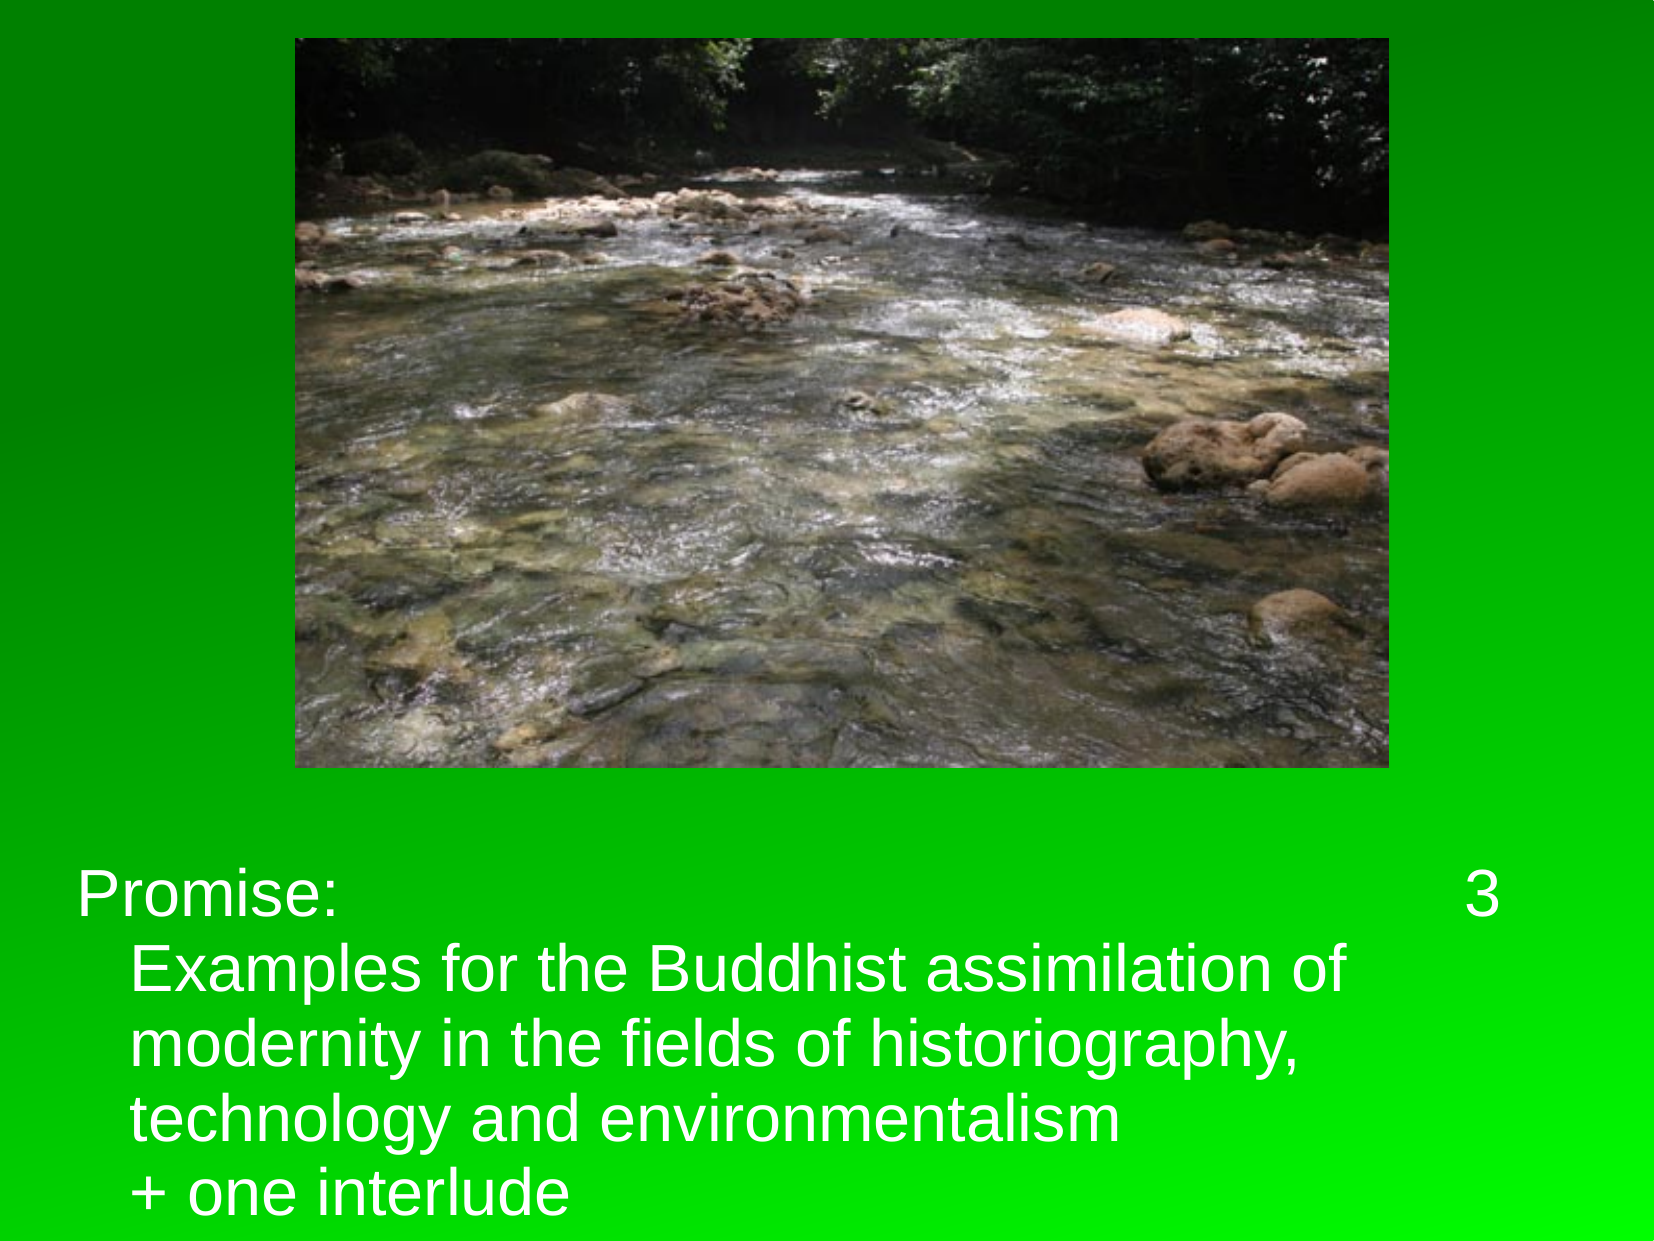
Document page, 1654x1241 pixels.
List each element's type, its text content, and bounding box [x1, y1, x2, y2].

list Promise: 3 Examples for the Buddhist assimilation of modernity in the fields of historiography, technology and environmentalism + one interlude [59, 856, 1548, 1231]
picture [295, 38, 1389, 768]
